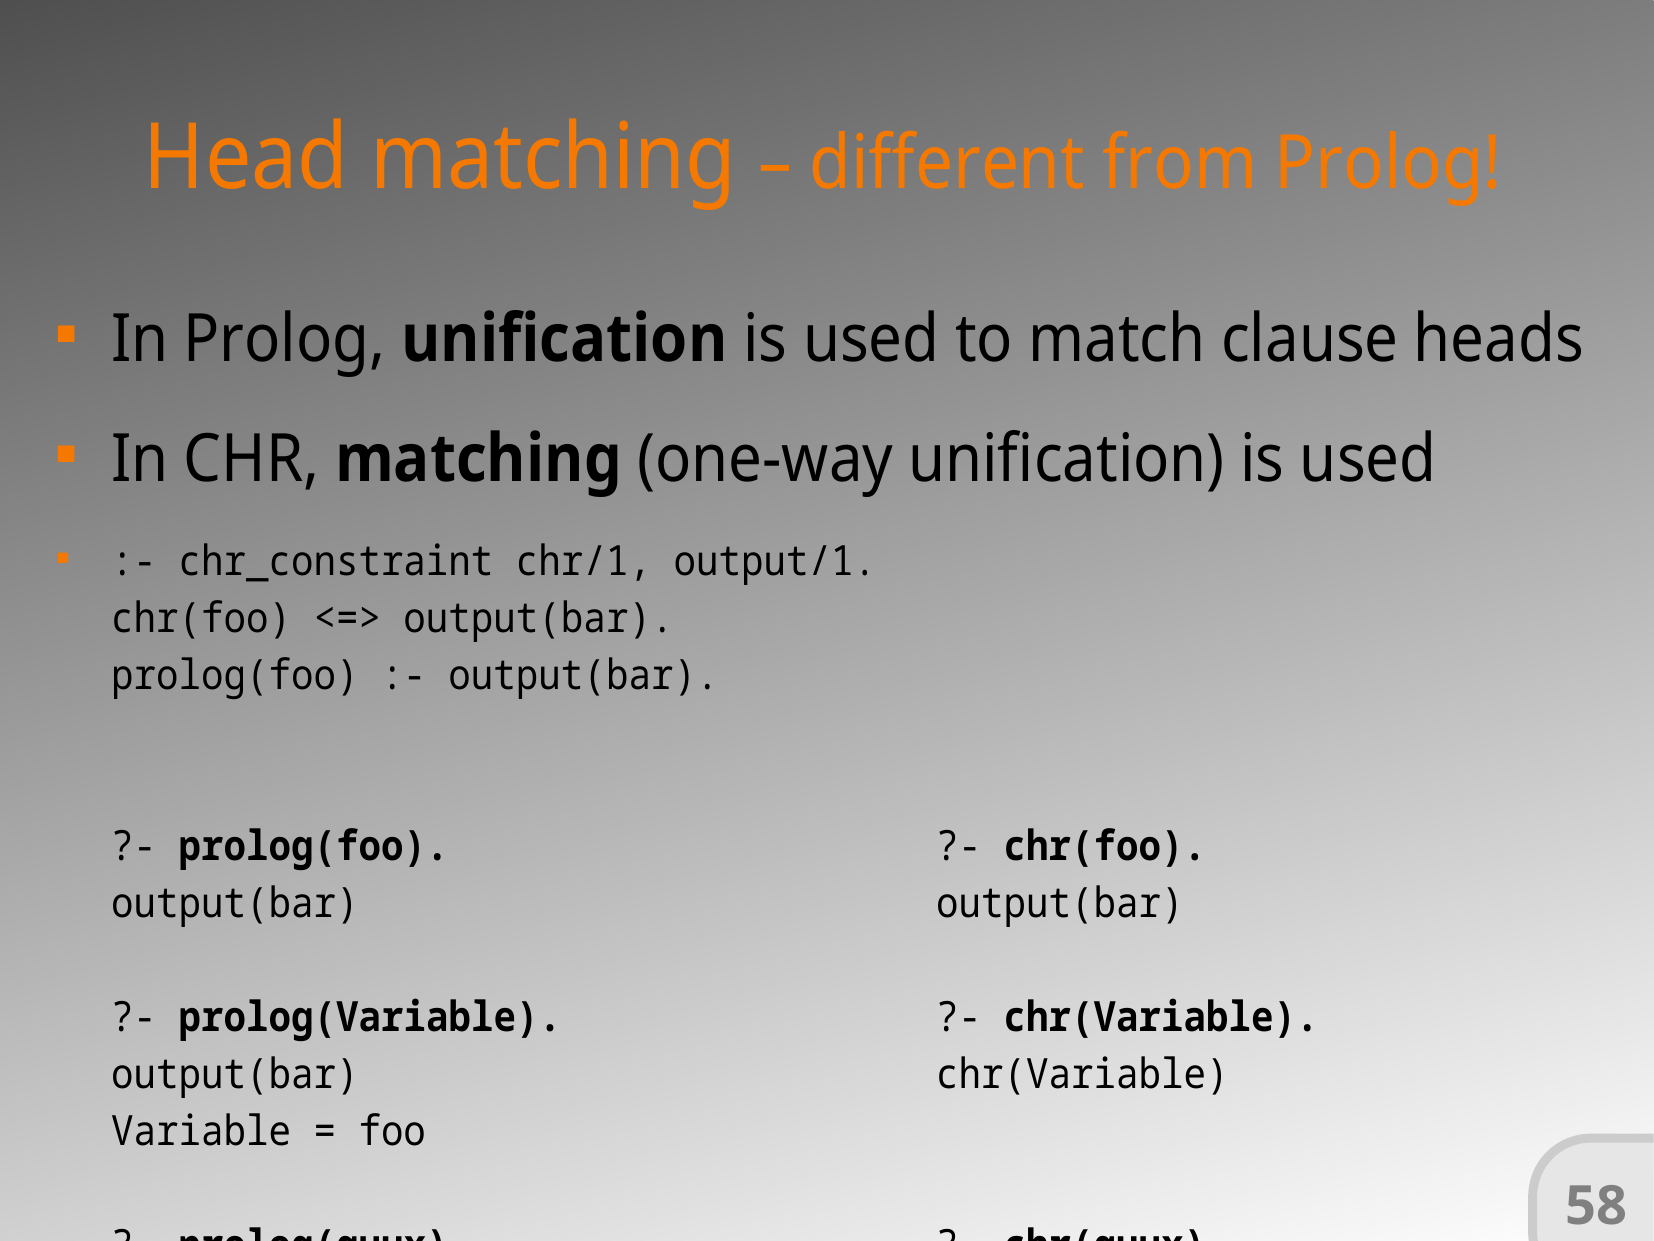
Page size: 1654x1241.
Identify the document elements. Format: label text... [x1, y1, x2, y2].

list In Prolog, unification is used to match clause heads In CHR, matching (one-way unification) is used :- chr_constraint chr/1, output/1. chr(foo) <=> output(bar). prolog(foo) :- output(bar). ?- prolog(foo). ?- chr(foo). output(bar) output(bar) ?- prolog(Variable). ?- chr(Variable). output(bar) chr(Variable) Variable = foo ?- prolog(quux). ?- chr(quux). No chr(quux) [40, 290, 1631, 1215]
title Head matching – different from Prolog! [18, 49, 1629, 257]
